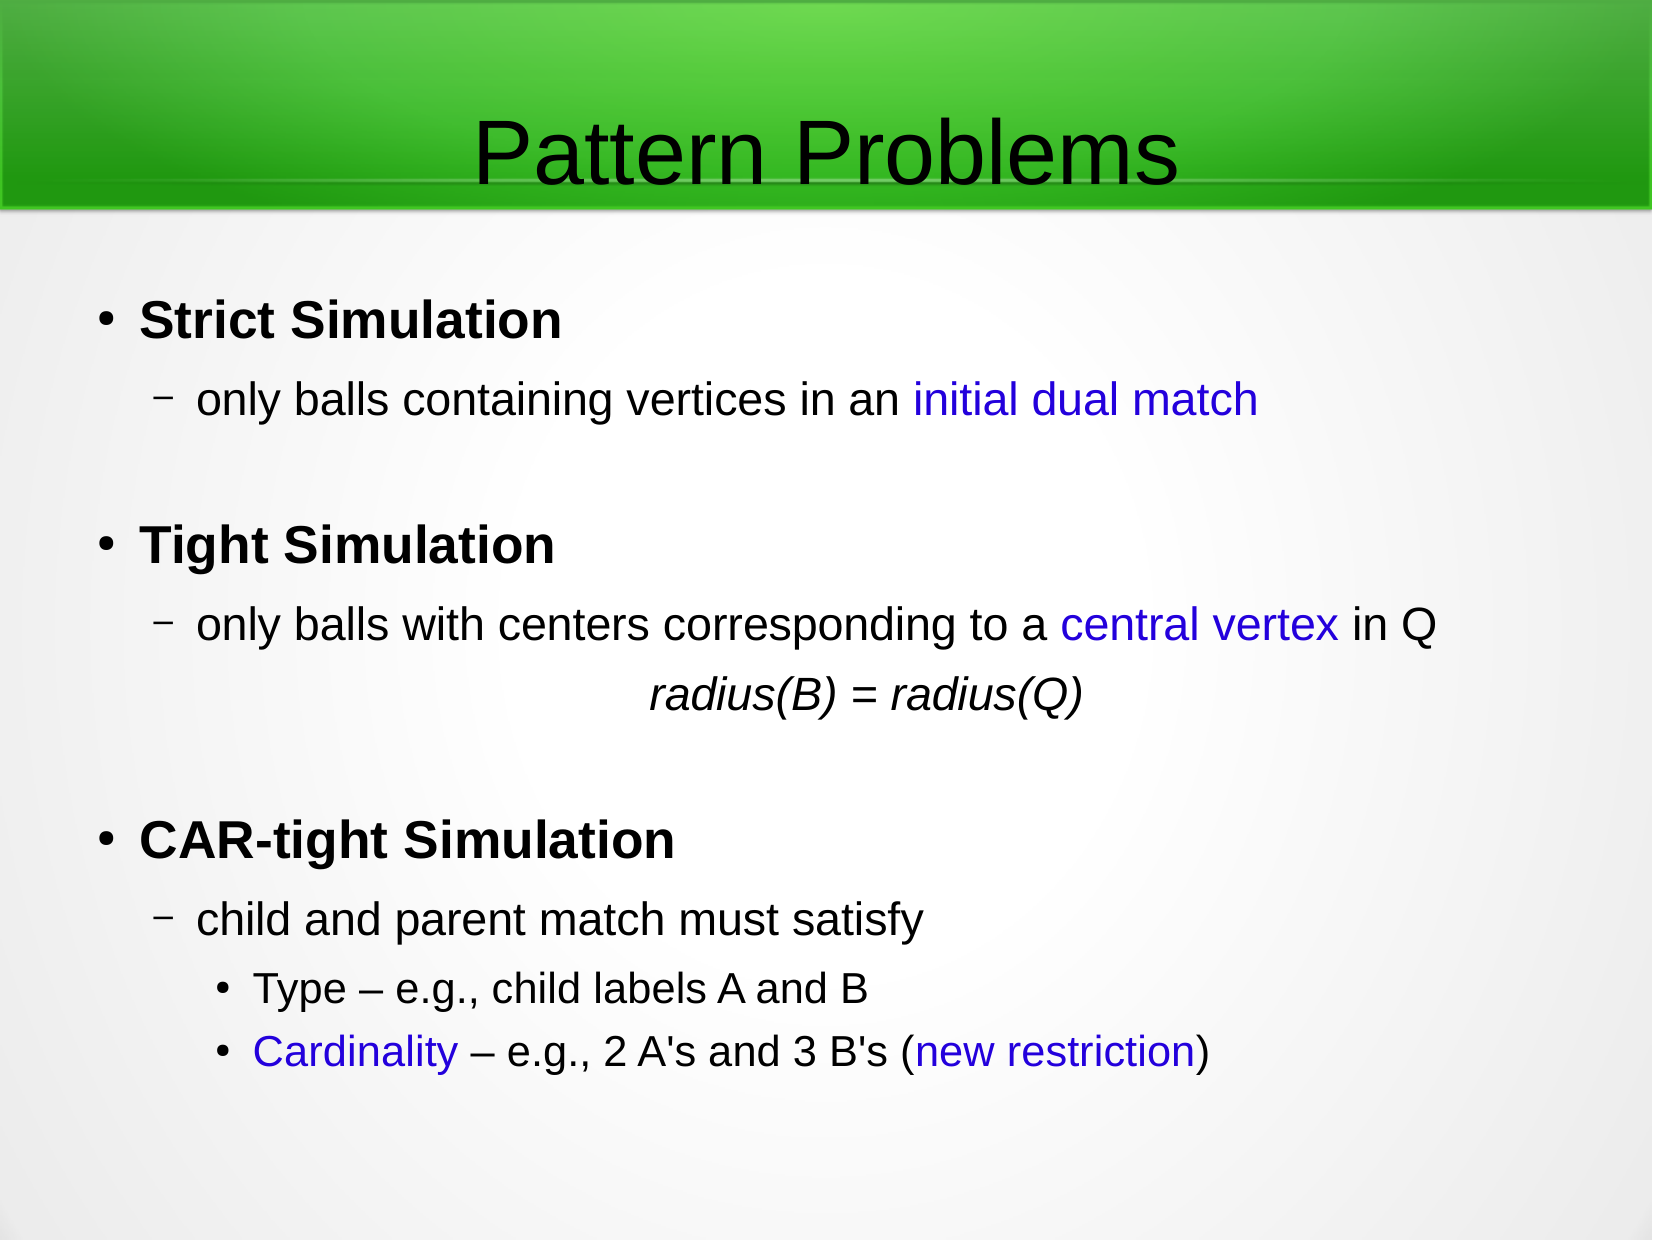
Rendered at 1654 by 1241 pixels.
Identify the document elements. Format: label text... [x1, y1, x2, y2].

list Strict Simulation only balls containing vertices in an initial dual match Tight Simulation only balls with centers corresponding to a central vertex in Q radius(B) = radius(Q) CAR-tight Simulation child and parent match must satisfy Type – e.g., child labels A and B Cardinality – e.g., 2 A's and 3 B's (new restriction) [82, 290, 1538, 1081]
title Pattern Problems [82, 49, 1571, 257]
